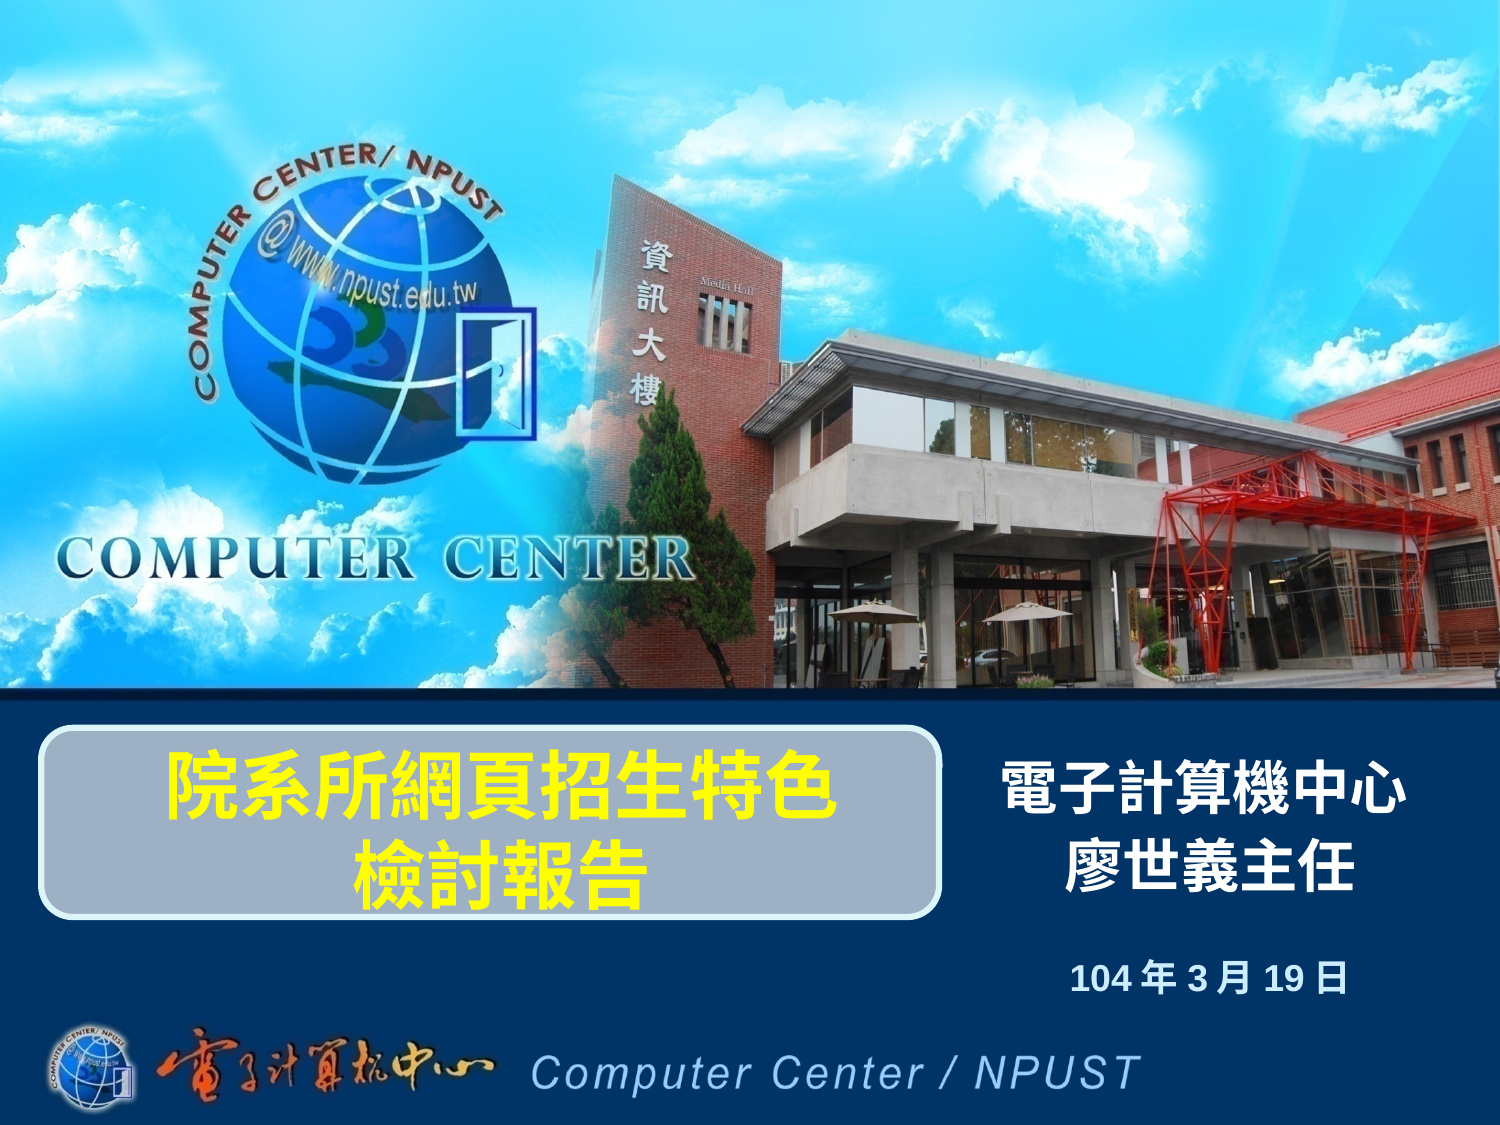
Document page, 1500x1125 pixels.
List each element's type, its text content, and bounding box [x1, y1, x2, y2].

text_box 電子計算機中心 廖世義主任 104年3月19日 [974, 744, 1447, 1015]
picture [0, 0, 1500, 1125]
text_box 院系所網頁招生特色 檢討報告 [0, 727, 1010, 929]
